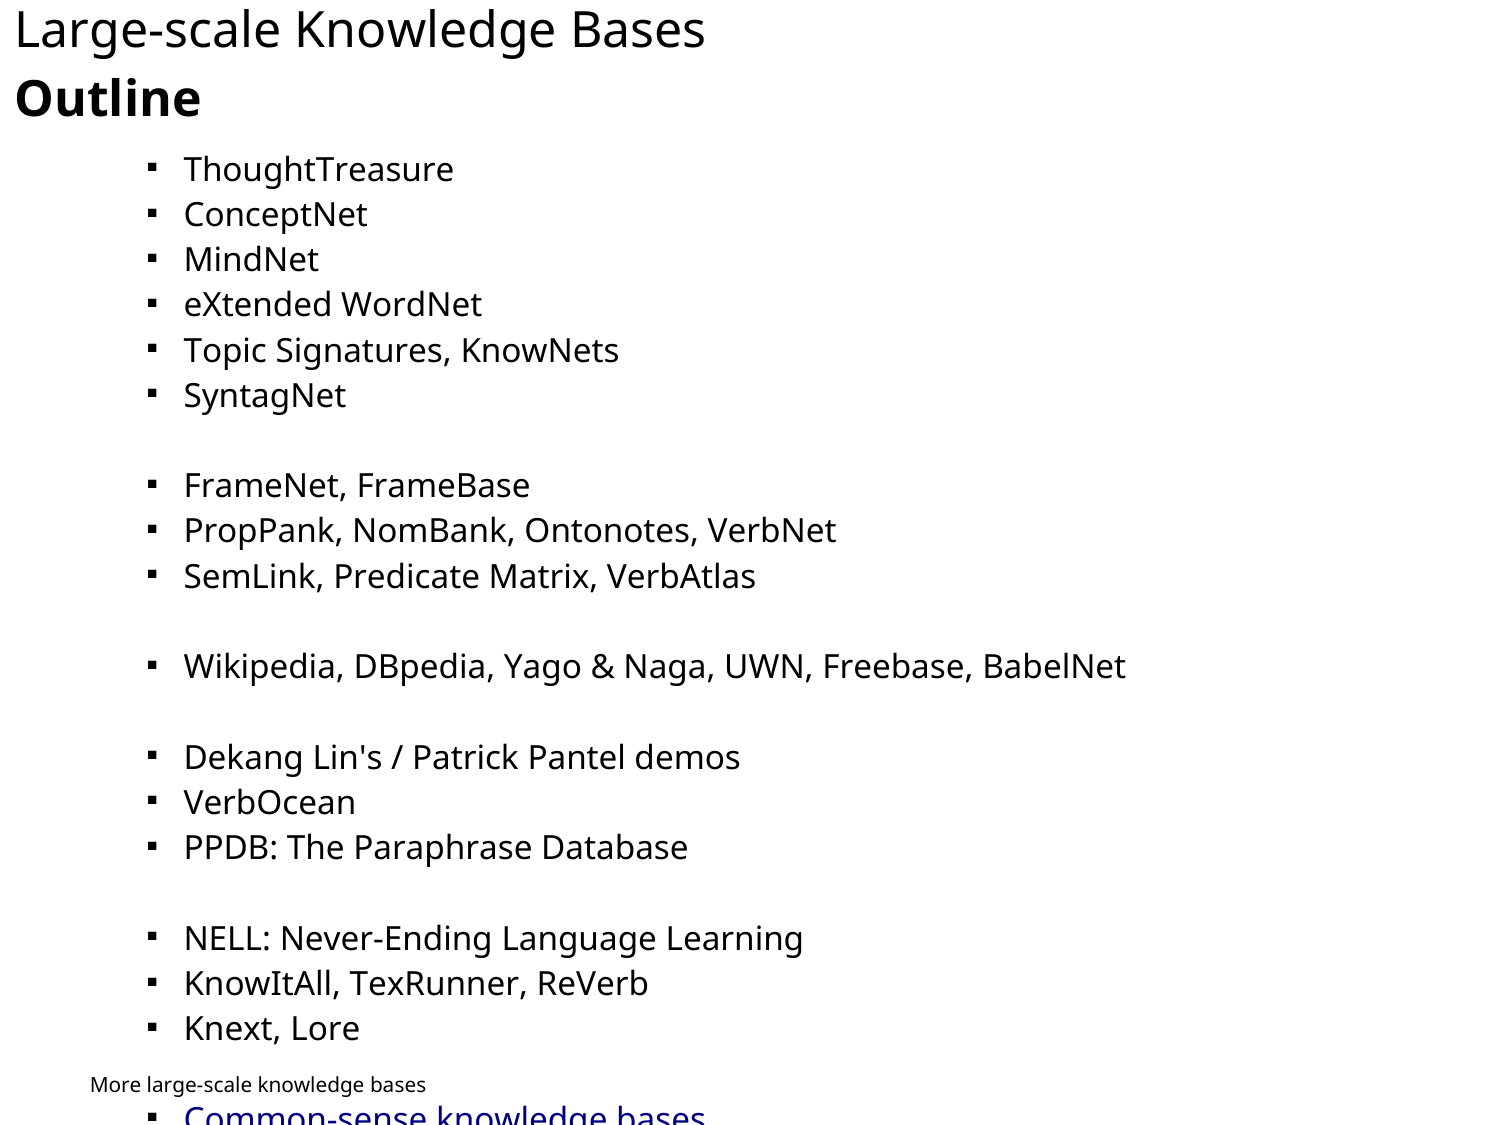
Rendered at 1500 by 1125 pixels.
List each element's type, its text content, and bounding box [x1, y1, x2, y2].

title Large-scale Knowledge Bases Outline [0, 0, 1276, 136]
list ThoughtTreasure ConceptNet MindNet eXtended WordNet Topic Signatures, KnowNets SyntagNet FrameNet, FrameBase PropPank, NomBank, Ontonotes, VerbNet SemLink, Predicate Matrix, VerbAtlas Wikipedia, DBpedia, Yago & Naga, UWN, Freebase, BabelNet Dekang Lin's / Patrick Pantel demos VerbOcean PPDB: The Paraphrase Database NELL: Never-Ending Language Learning KnowItAll, TexRunner, ReVerb Knext, Lore Common-sense knowledge bases [62, 137, 1463, 1116]
